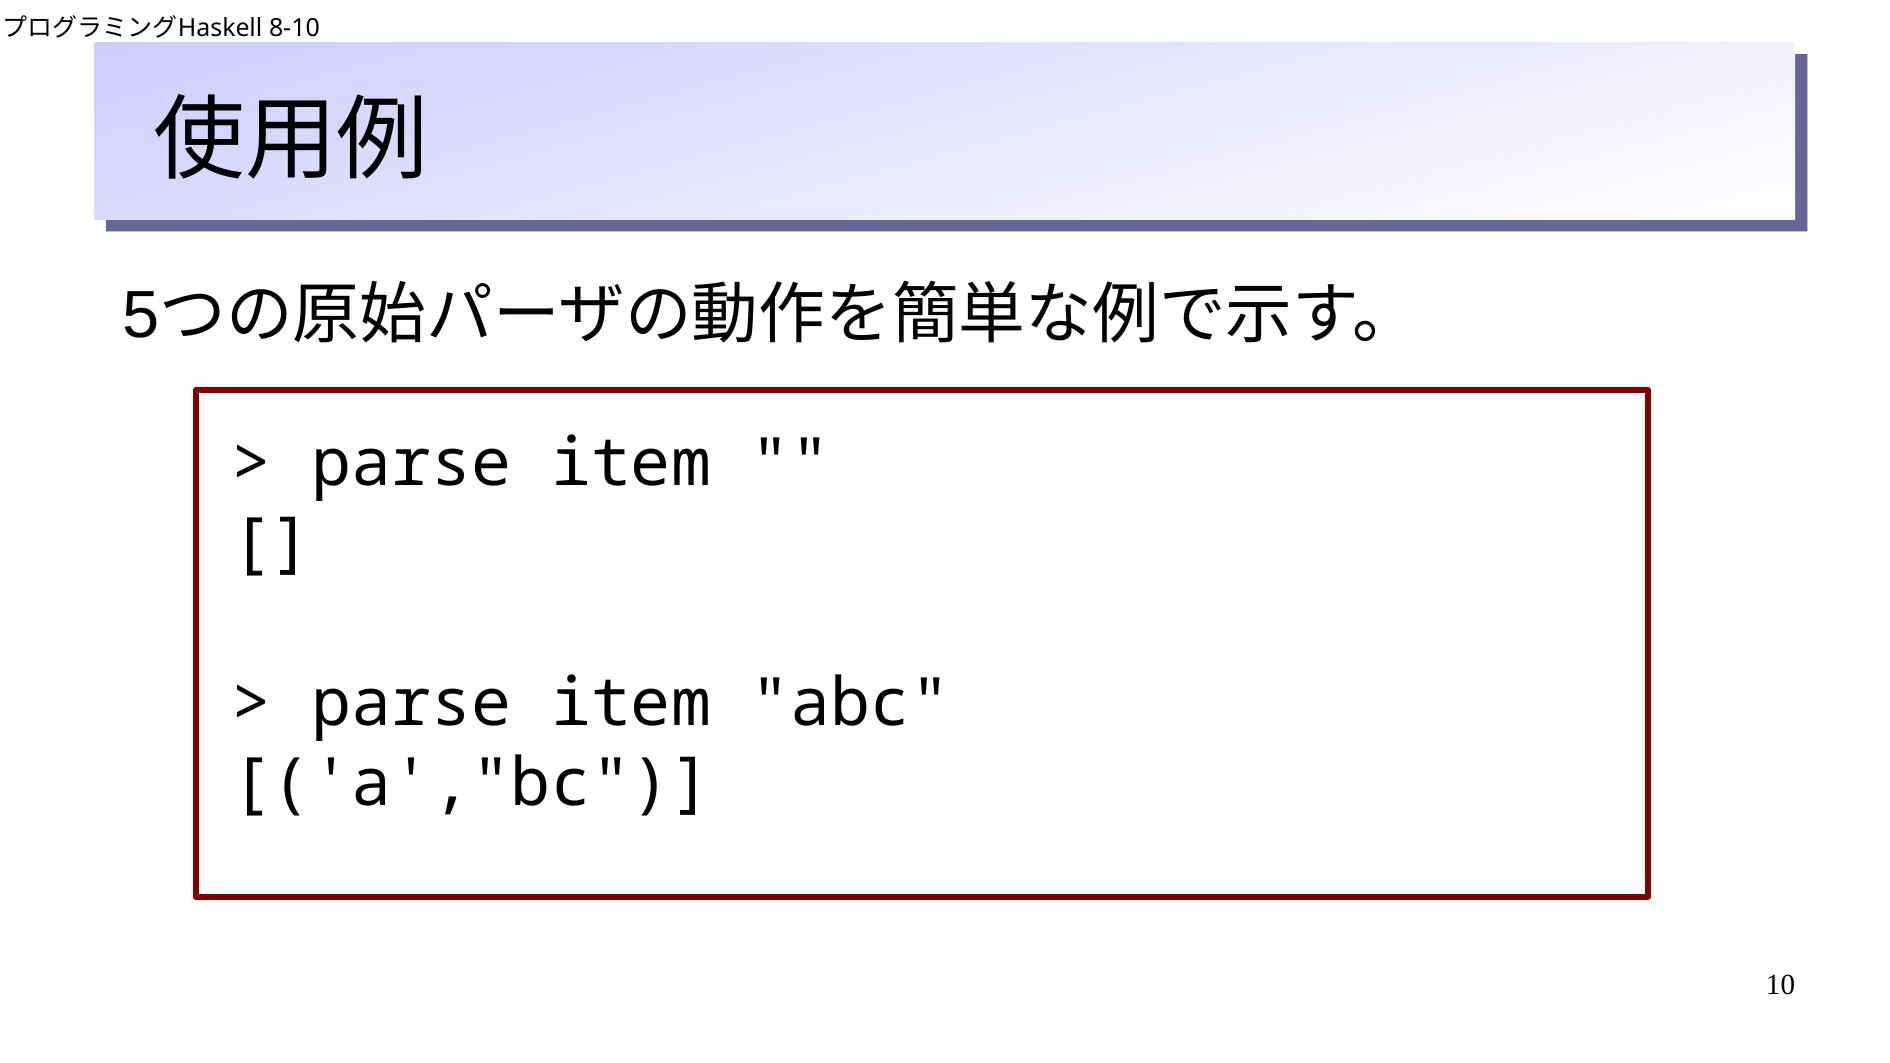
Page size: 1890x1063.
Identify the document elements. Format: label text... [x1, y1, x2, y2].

title 使用例 [94, 42, 1796, 220]
text_box 5つの原始パーザの動作を簡単な例で示す。 [107, 252, 1763, 335]
text_box > parse item "" [] > parse item "abc" [('a',"bc")] [195, 389, 1648, 897]
